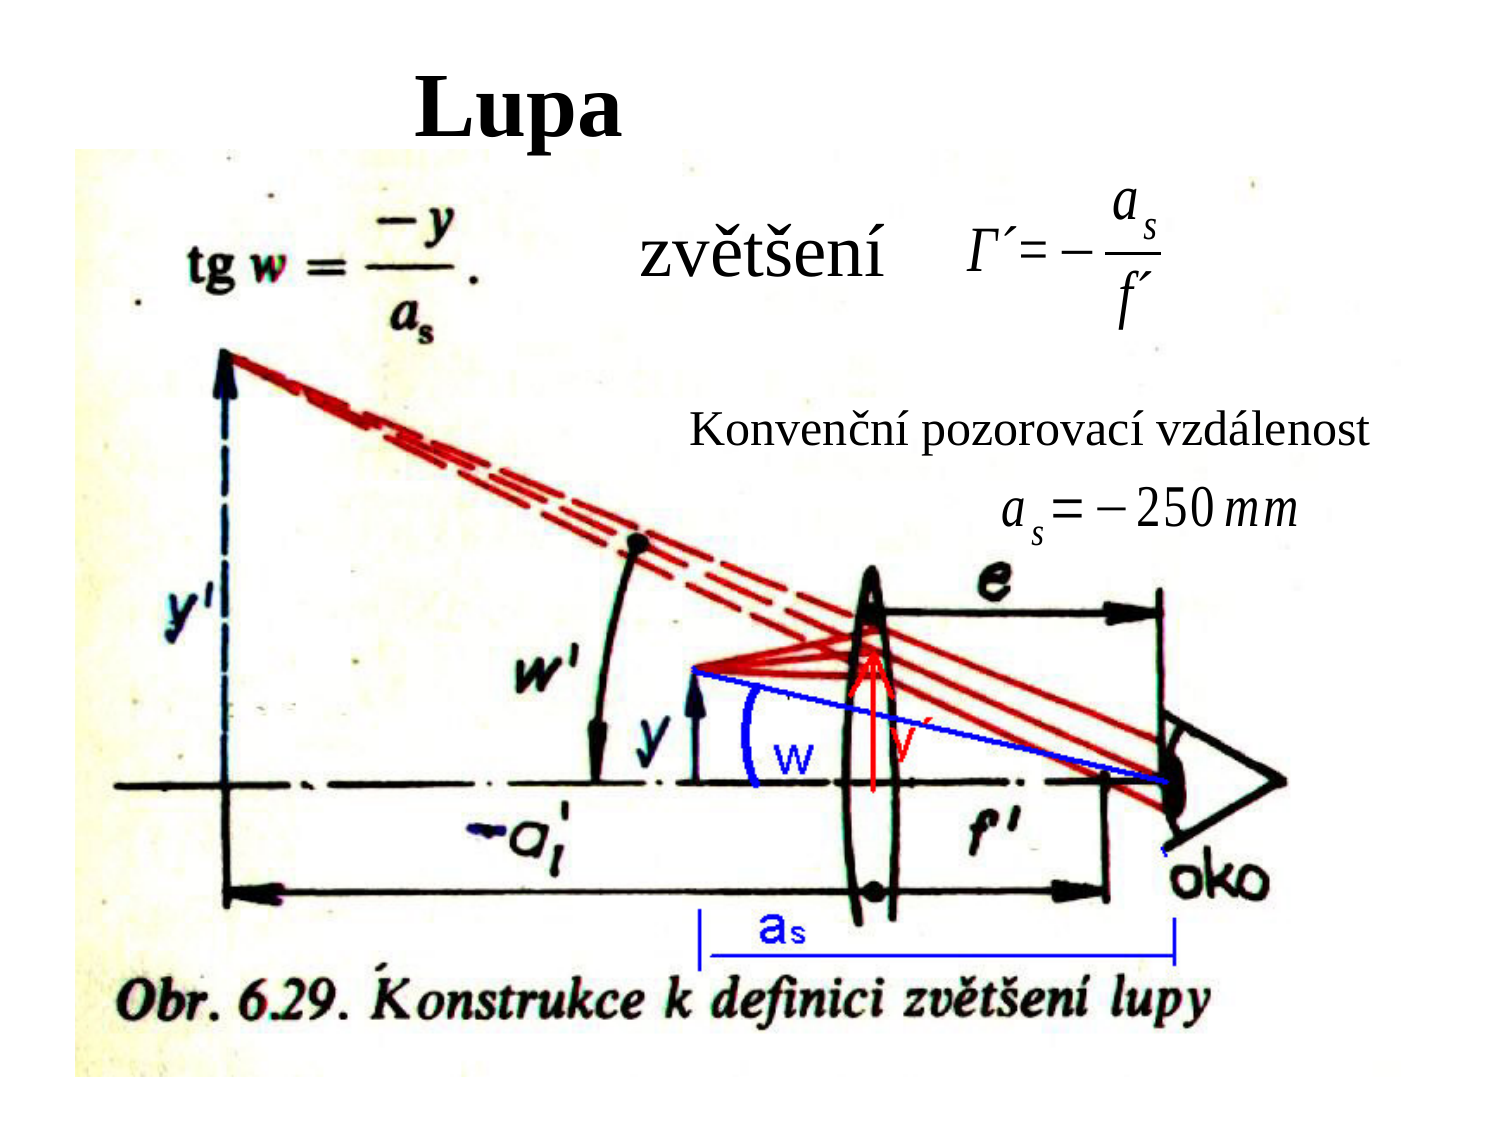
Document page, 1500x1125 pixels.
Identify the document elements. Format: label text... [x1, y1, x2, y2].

chart [950, 162, 1193, 344]
chart [987, 474, 1326, 563]
picture [75, 149, 1401, 1077]
text_box Konvenční pozorovací vzdálenost [674, 387, 1463, 463]
text_box Lupa zvětšení [137, 37, 901, 300]
